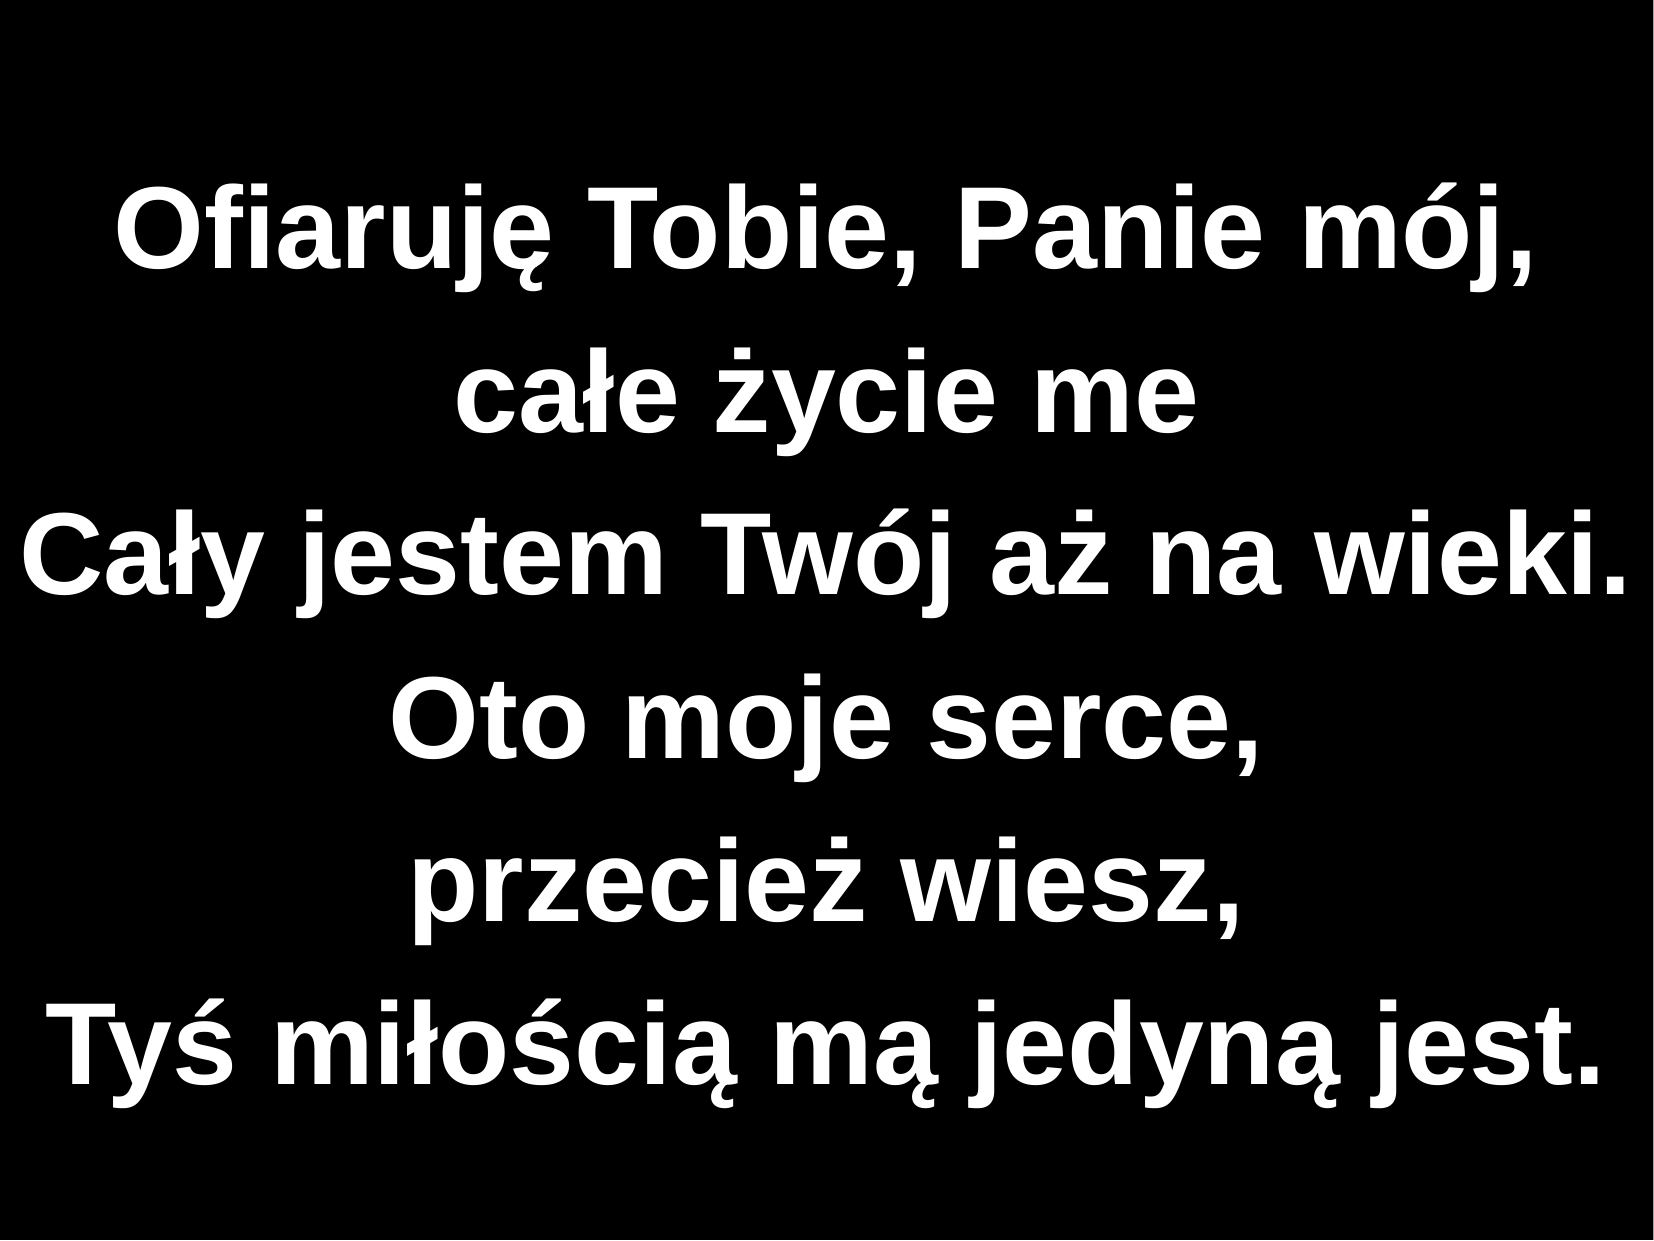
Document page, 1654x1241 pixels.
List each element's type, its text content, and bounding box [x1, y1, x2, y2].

subtitle Ofiaruję Tobie, Panie mój, całe życie me Cały jestem Twój aż na wieki. Oto moje serce, przecież wiesz, Tyś miłością mą jedyną jest. [0, 0, 1654, 1240]
